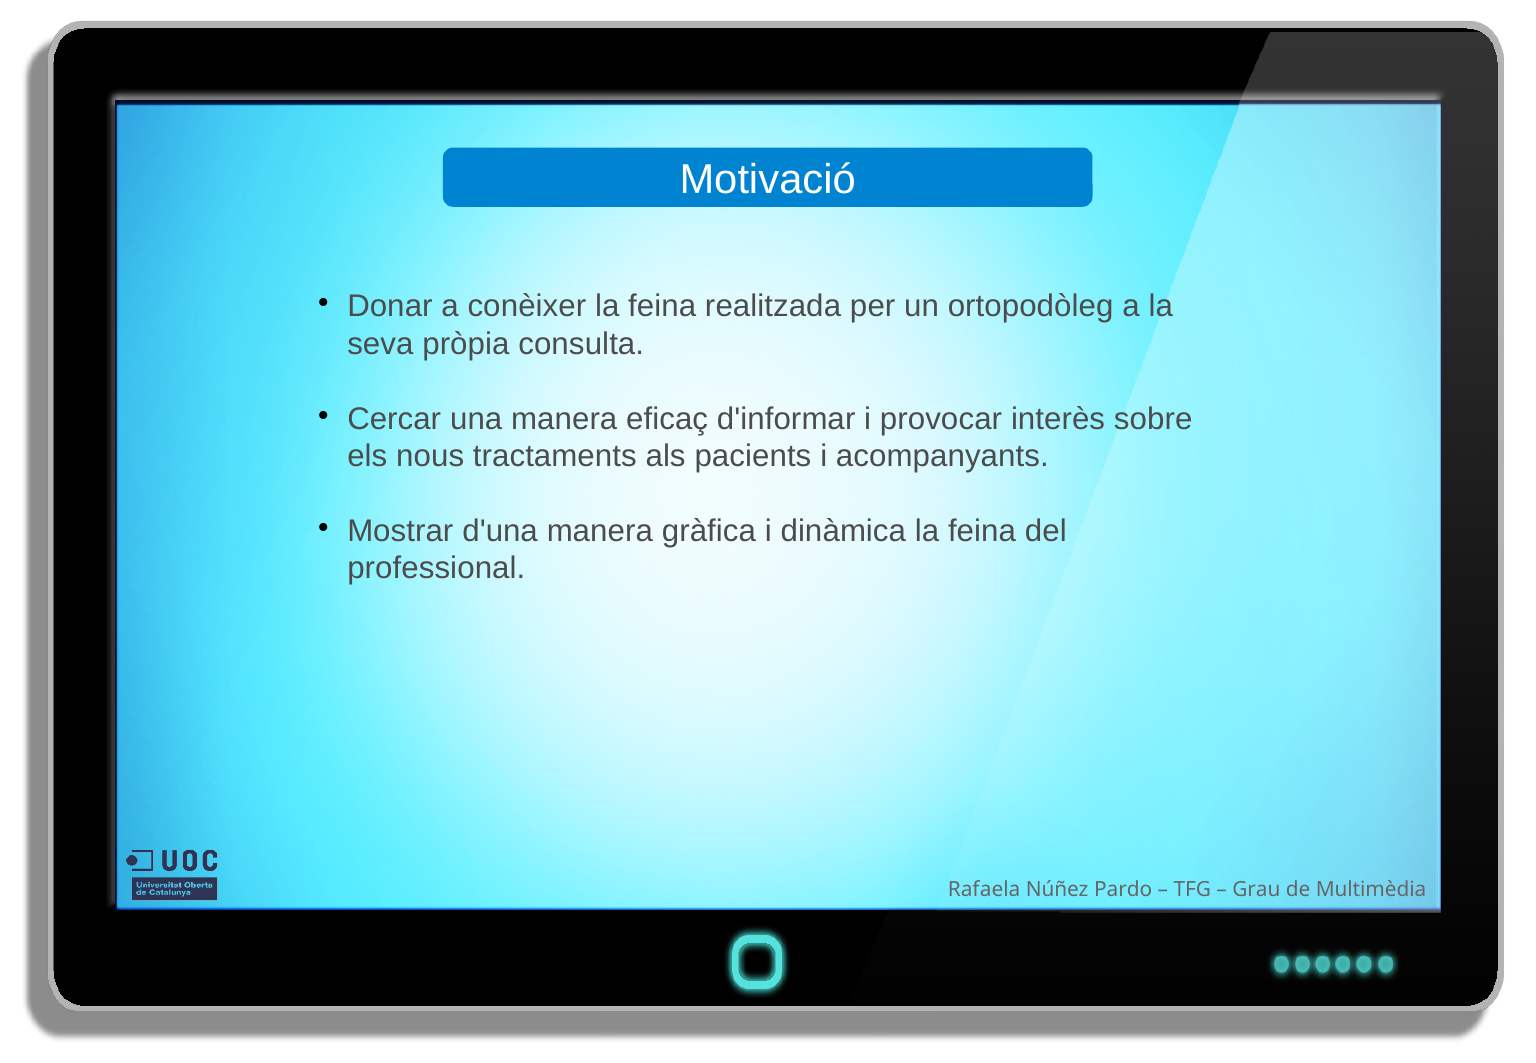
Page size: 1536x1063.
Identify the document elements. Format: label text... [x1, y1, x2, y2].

text_box Motivació [442, 147, 1093, 207]
text_box Rafaela Núñez Pardo – TFG – Grau de Multimèdia [921, 868, 1453, 909]
text_box Donar a conèixer la feina realitzada per un ortopodòleg a la seva pròpia consulta. Cercar una manera eficaç d'informar i provocar interès sobre els nous tractaments als pacients i acompanyants. Mostrar d'una manera gràfica i dinàmica la feina del professional. [291, 278, 1253, 668]
picture [0, 0, 1536, 1063]
